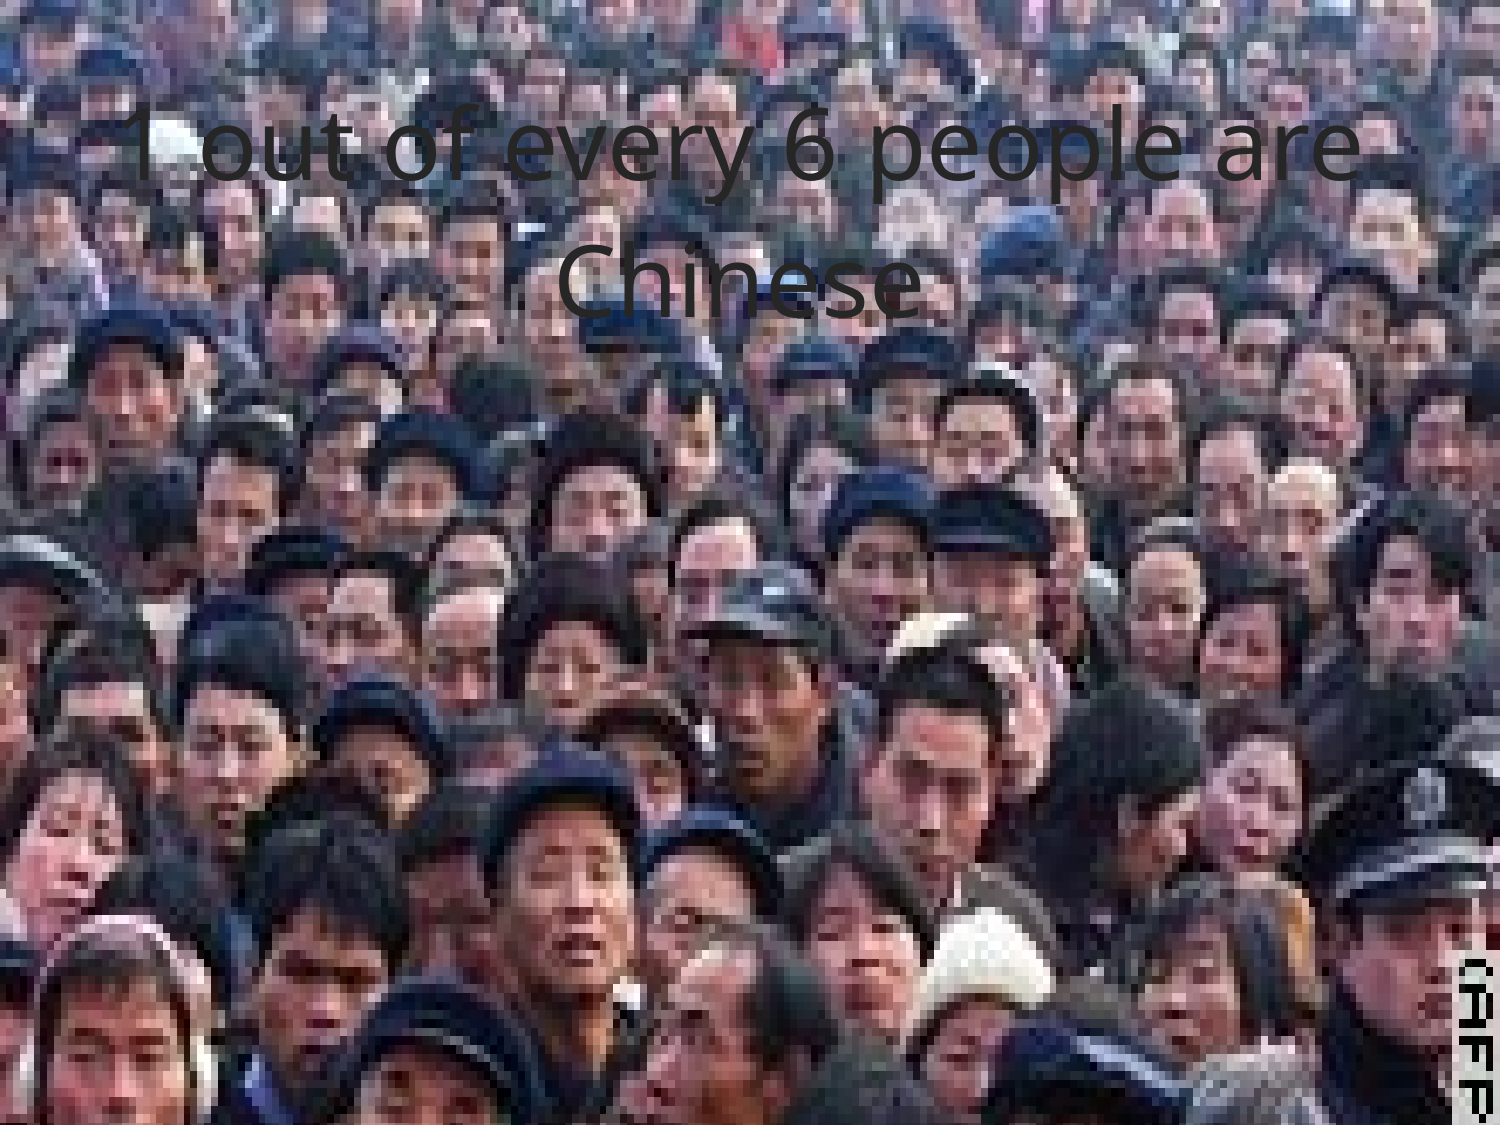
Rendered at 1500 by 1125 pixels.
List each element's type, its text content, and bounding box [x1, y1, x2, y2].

list 1 out of every 6 people are Chinese [64, 66, 1415, 809]
picture [0, 0, 1500, 1125]
